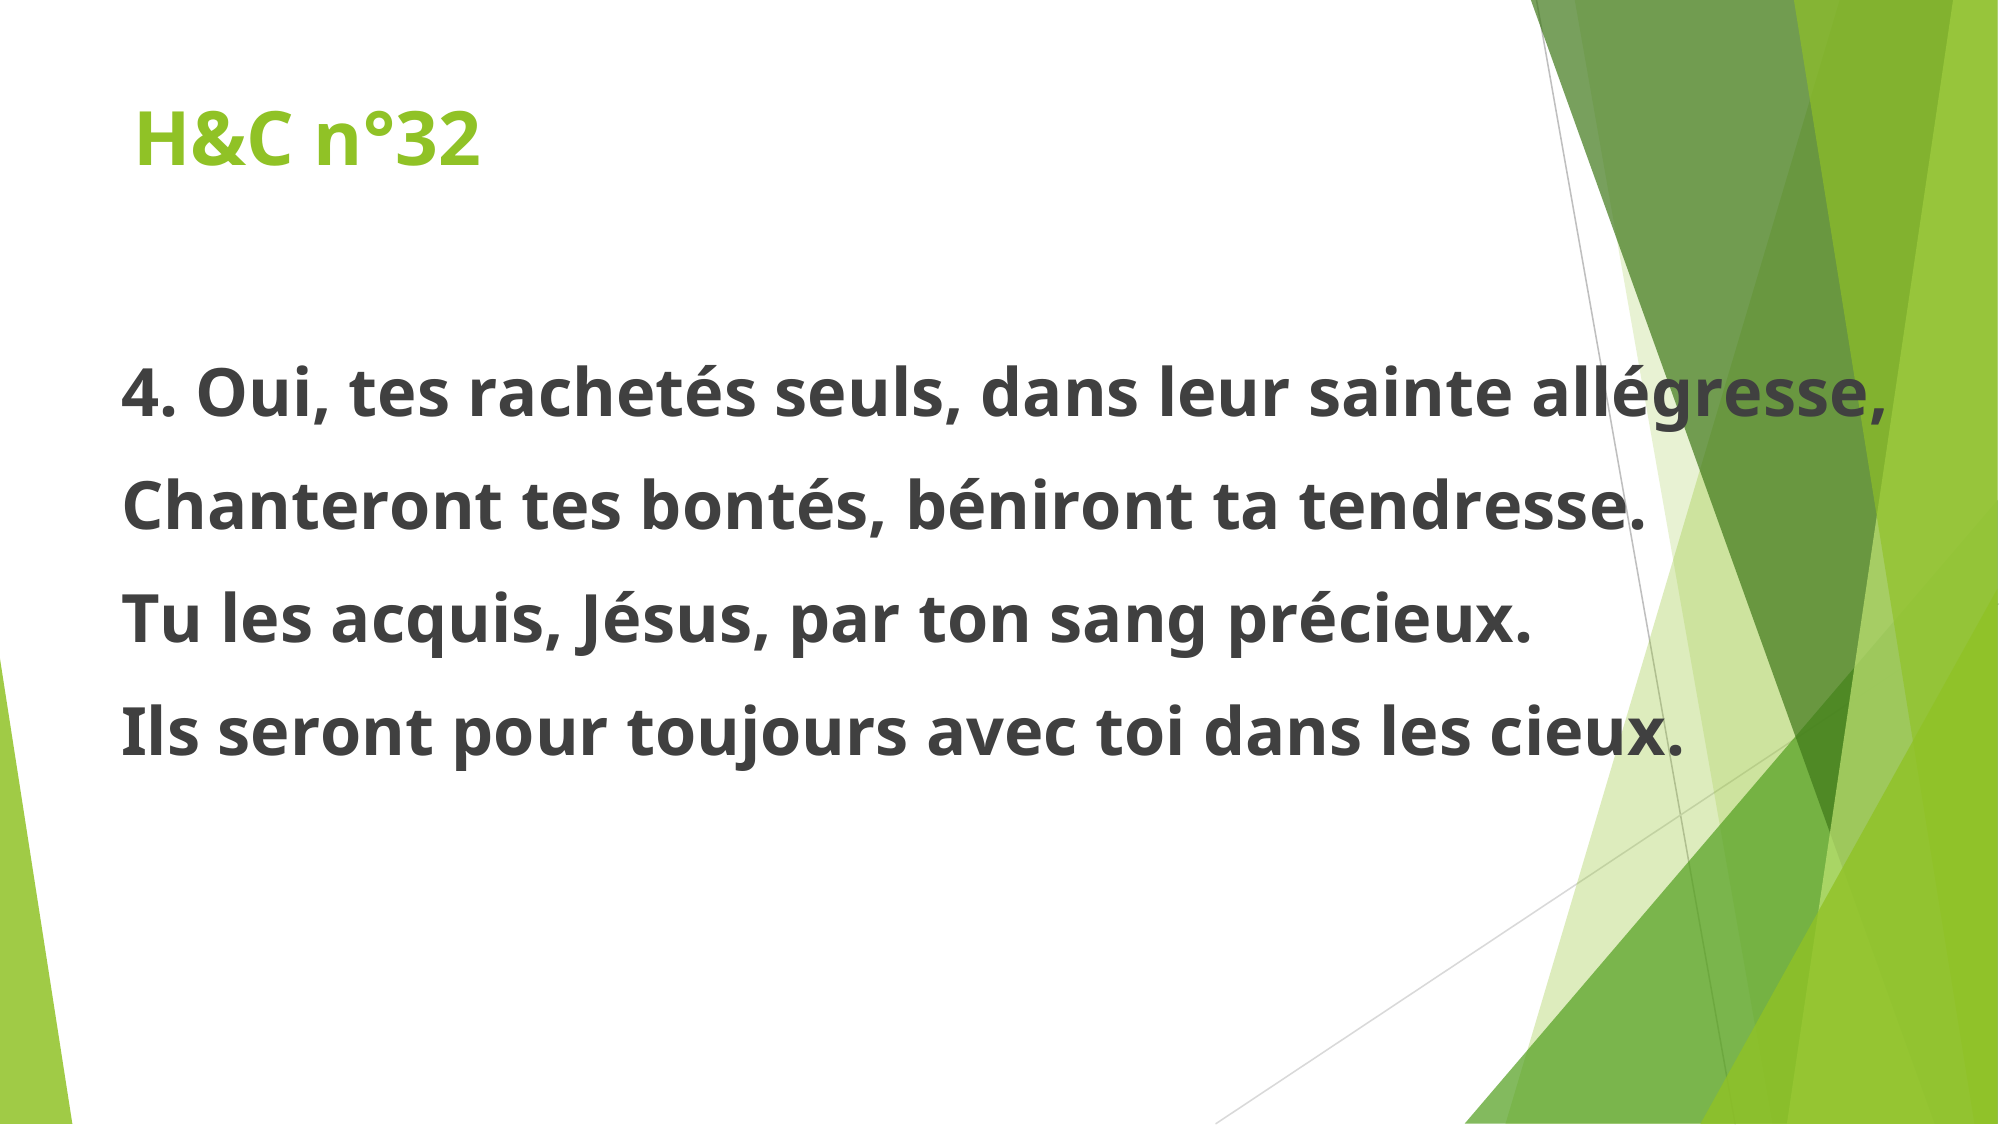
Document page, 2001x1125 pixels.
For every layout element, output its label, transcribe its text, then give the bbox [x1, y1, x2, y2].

text_box H&C n°32 [118, 82, 1442, 260]
text_box 4. Oui, tes rachetés seuls, dans leur sainte allégresse, Chanteront tes bontés, béniront ta tendresse. Tu les acquis, Jésus, par ton sang précieux. Ils seront pour toujours avec toi dans les cieux. [106, 330, 1973, 1037]
